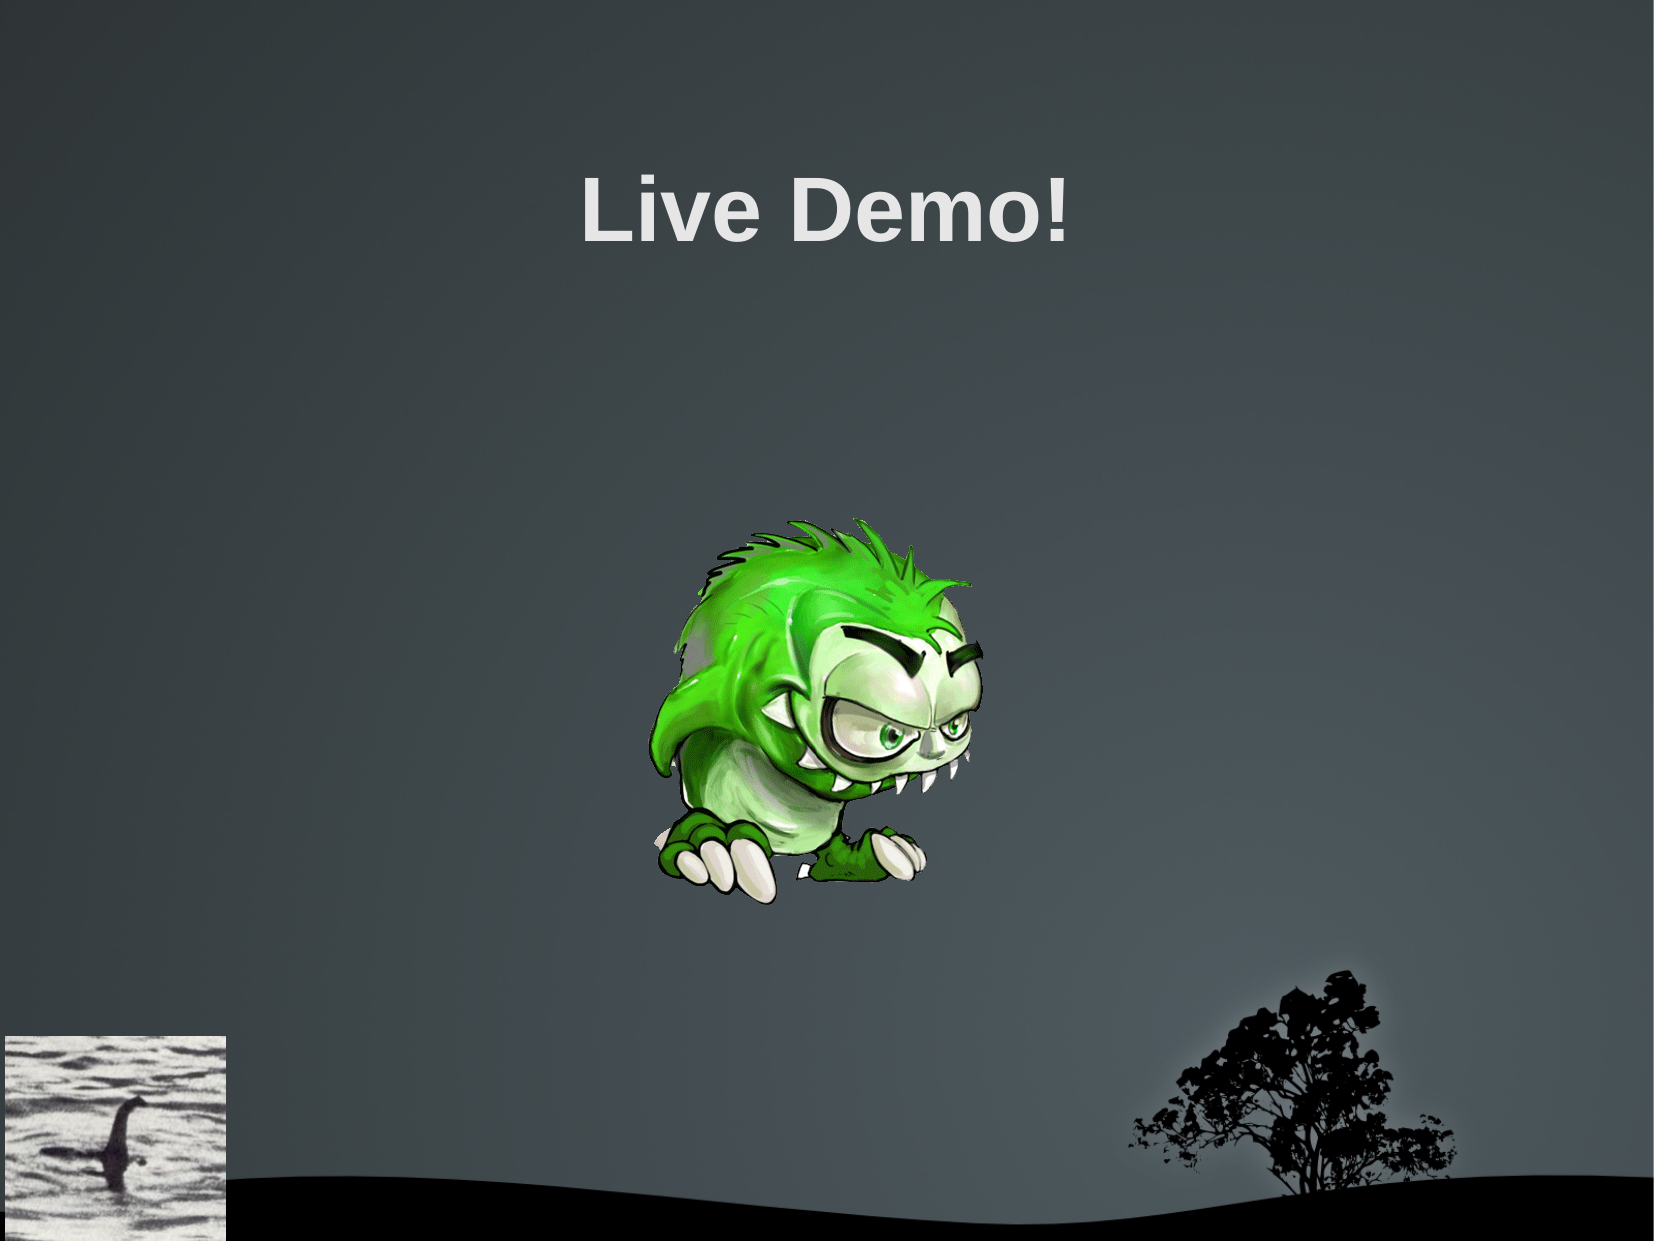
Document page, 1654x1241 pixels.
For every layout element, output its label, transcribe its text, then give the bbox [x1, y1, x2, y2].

picture [0, 0, 1654, 1241]
title Live Demo! [82, 105, 1571, 313]
